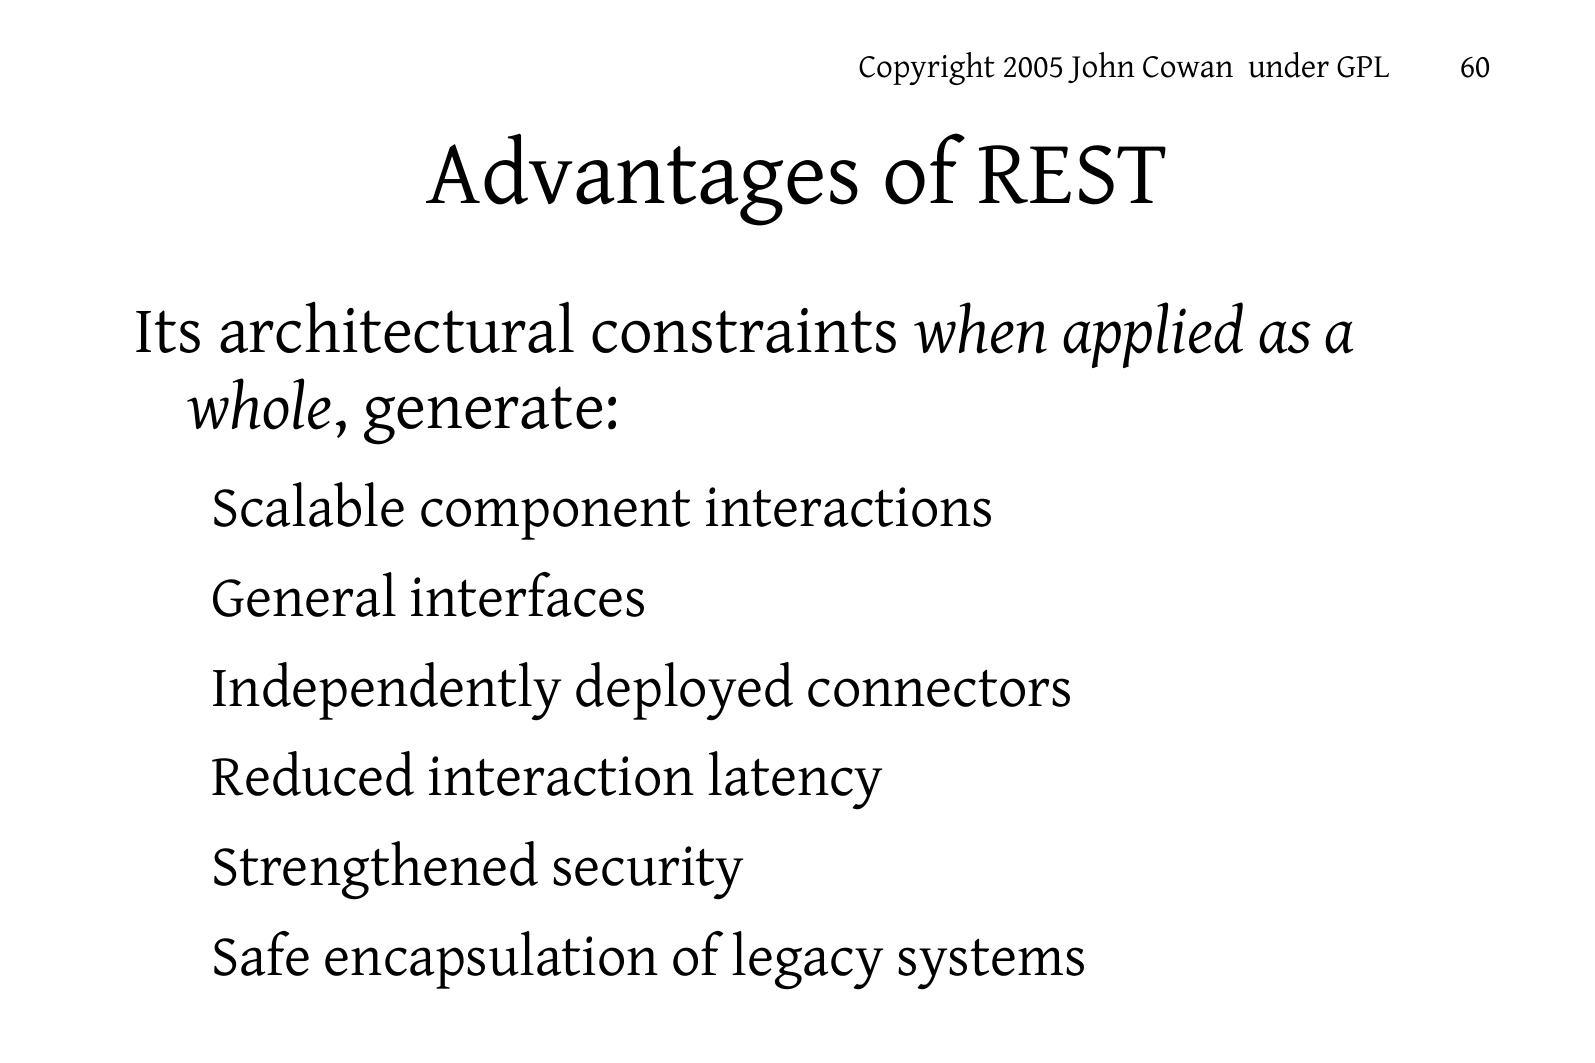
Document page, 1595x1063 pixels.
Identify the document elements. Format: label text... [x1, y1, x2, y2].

list Its architectural constraints when applied as a whole, generate: Scalable component interactions General interfaces Independently deployed connectors Reduced interaction latency Strengthened security Safe encapsulation of legacy systems [117, 295, 1479, 1063]
title Advantages of REST [117, 88, 1479, 266]
